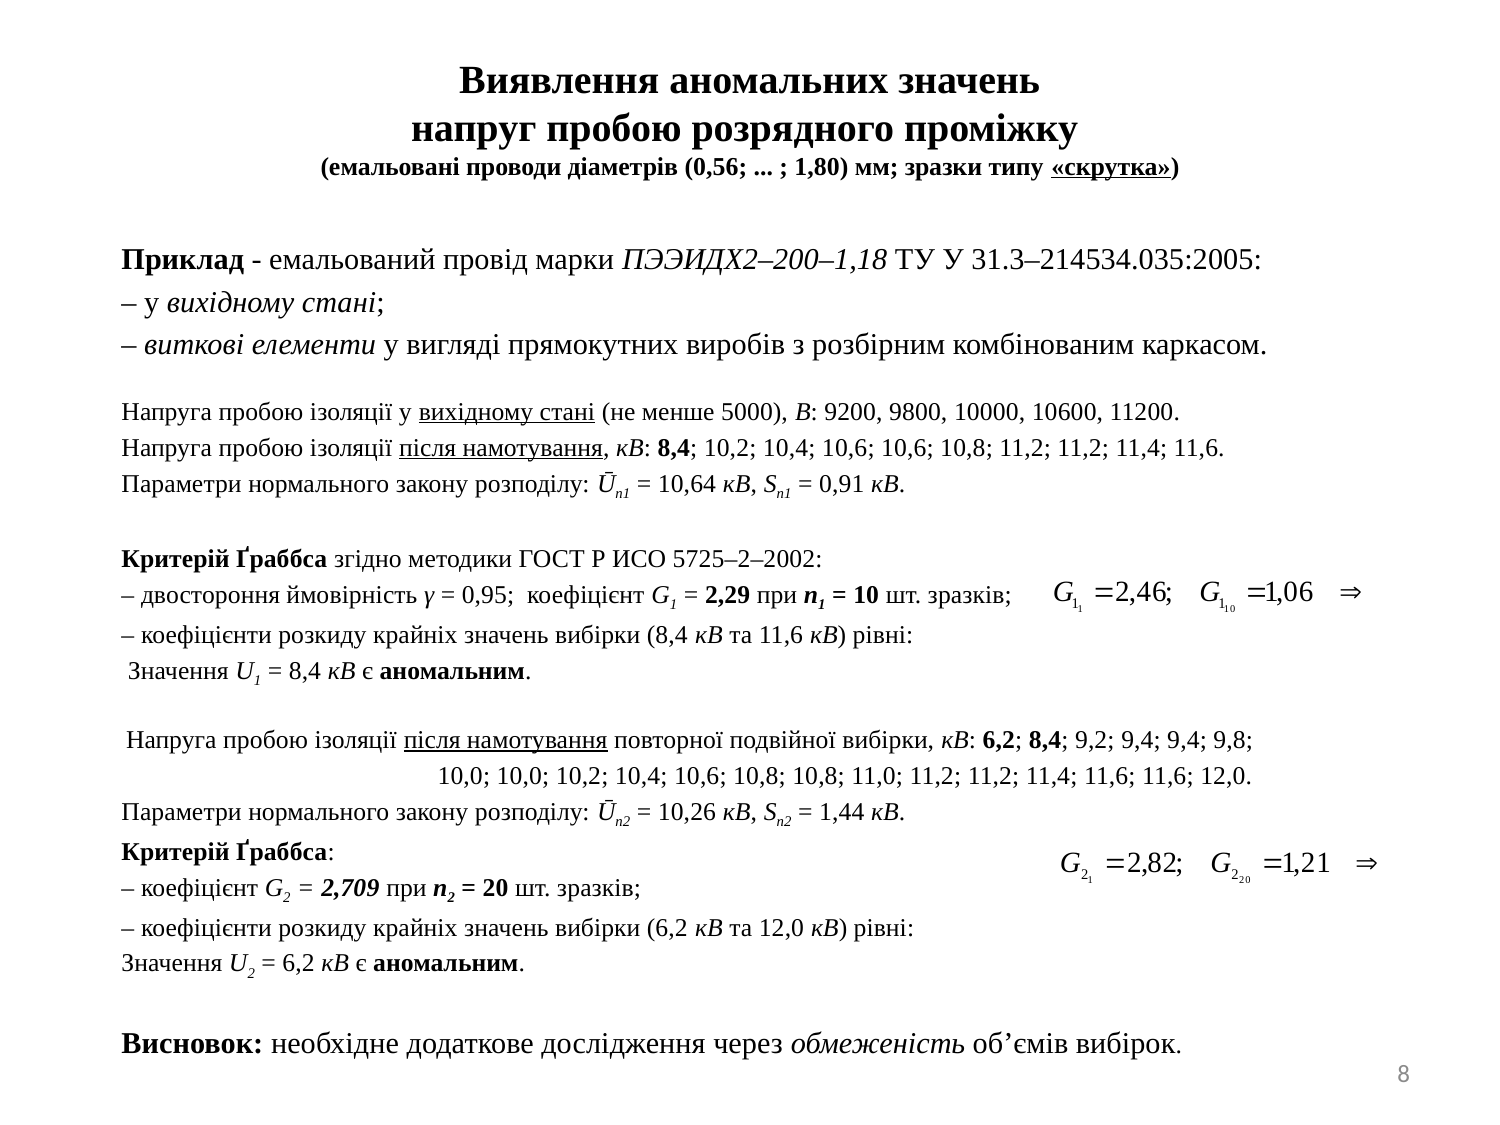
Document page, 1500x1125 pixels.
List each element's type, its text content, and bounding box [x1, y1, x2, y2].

title Виявлення аномальних значень напруг пробою розрядного проміжку (емальовані проводи діаметрів (0,56; ... ; 1,80) мм; зразки типу «скрутка») [75, 45, 1425, 231]
list Приклад - емальований провід марки ПЭЭИДХ2–200–1,18 ТУ У 31.3–214534.035:2005: – у вихідному стані; – виткові елементи у вигляді прямокутних виробів з розбірним комбінованим каркасом. Напруга пробою ізоляції у вихідному стані (не менше 5000), В: 9200, 9800, 10000, 10600, 11200. Напруга пробою ізоляції після намотування, кВ: 8,4; 10,2; 10,4; 10,6; 10,6; 10,8; 11,2; 11,2; 11,4; 11,6. Параметри нормального закону розподілу: Ūn1 = 10,64 кВ, Sn1 = 0,91 кВ. Критерій Ґраббса згідно методики ГОСТ Р ИСО 5725–2–2002: – двостороння ймовірність γ = 0,95; коефіцієнт G1 = 2,29 при n1 = 10 шт. зразків; – коефіцієнти розкиду крайніх значень вибірки (8,4 кВ та 11,6 кВ) рівні: Значення U1 = 8,4 кВ є аномальним. Напруга пробою ізоляції після намотування повторної подвійної вибірки, кВ: 6,2; 8,4; 9,2; 9,4; 9,4; 9,8; 10,0; 10,0; 10,2; 10,4; 10,6; 10,8; 10,8; 11,0; 11,2; 11,2; 11,4; 11,6; 11,6; 12,0. Параметри нормального закону розподілу: Ūn2 = 10,26 кВ, Sn2 = 1,44 кВ. Критерій Ґраббса: – коефіцієнт G2 = 2,709 при n2 = 20 шт. зразків; – коефіцієнти розкиду крайніх значень вибірки (6,2 кВ та 12,0 кВ) рівні: Значення U2 = 6,2 кВ є аномальним. Висновок: необхідне додаткове дослідження через обмеженість об’ємів вибірок. [75, 231, 1425, 1071]
slide_number <номер> [1074, 1042, 1425, 1103]
picture [1049, 573, 1500, 643]
picture [1057, 845, 1500, 915]
